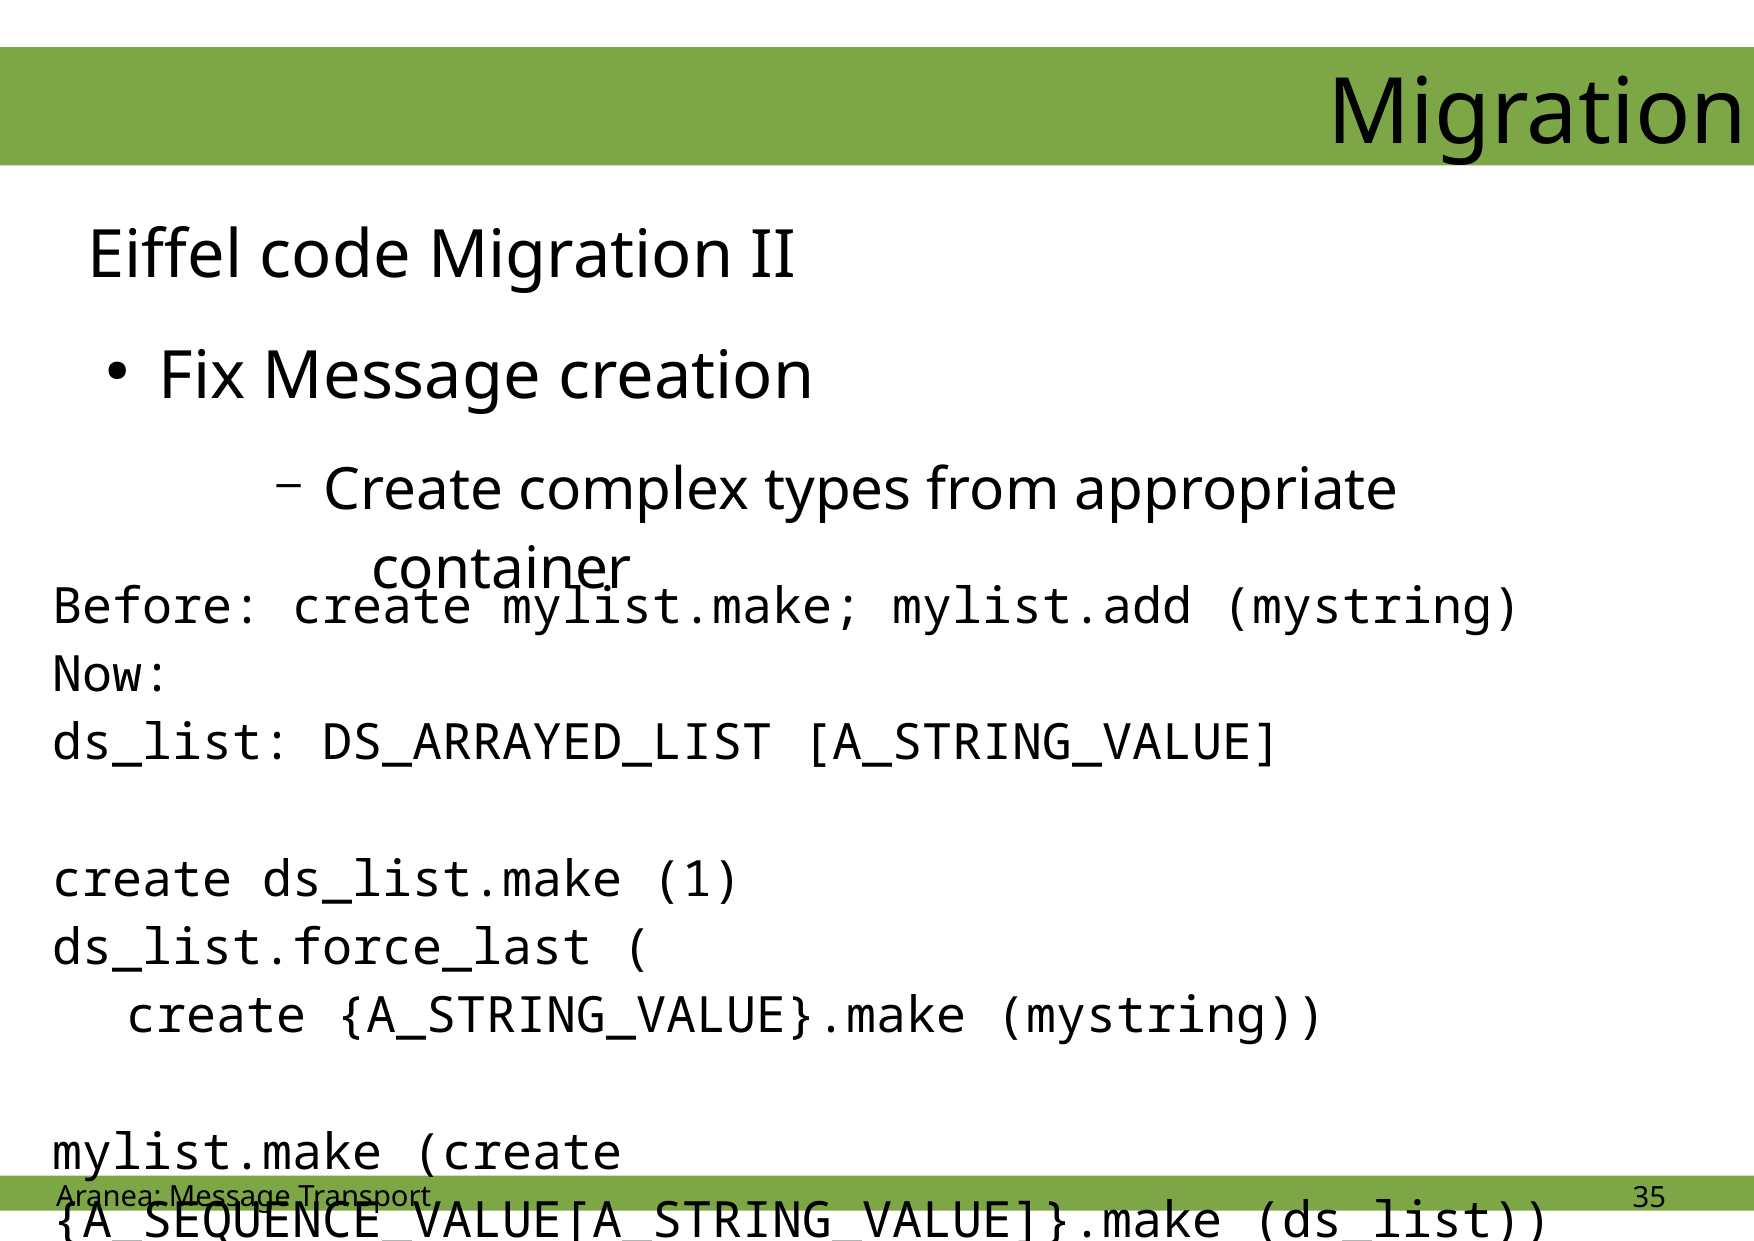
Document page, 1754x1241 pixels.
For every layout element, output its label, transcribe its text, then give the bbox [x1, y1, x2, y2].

text_box Before: create mylist.make; mylist.add (mystring) Now: ds_list: DS_ARRAYED_LIST [A_STRING_VALUE] create ds_list.make (1) ds_list.force_last ( create {A_STRING_VALUE}.make (mystring)) mylist.make (create {A_SEQUENCE_VALUE[A_STRING_VALUE]}.make (ds_list)) [37, 562, 1726, 1158]
title Migration [0, 54, 1748, 162]
list Eiffel code Migration II Fix Message creation Create complex types from appropriate container [87, 206, 1667, 562]
